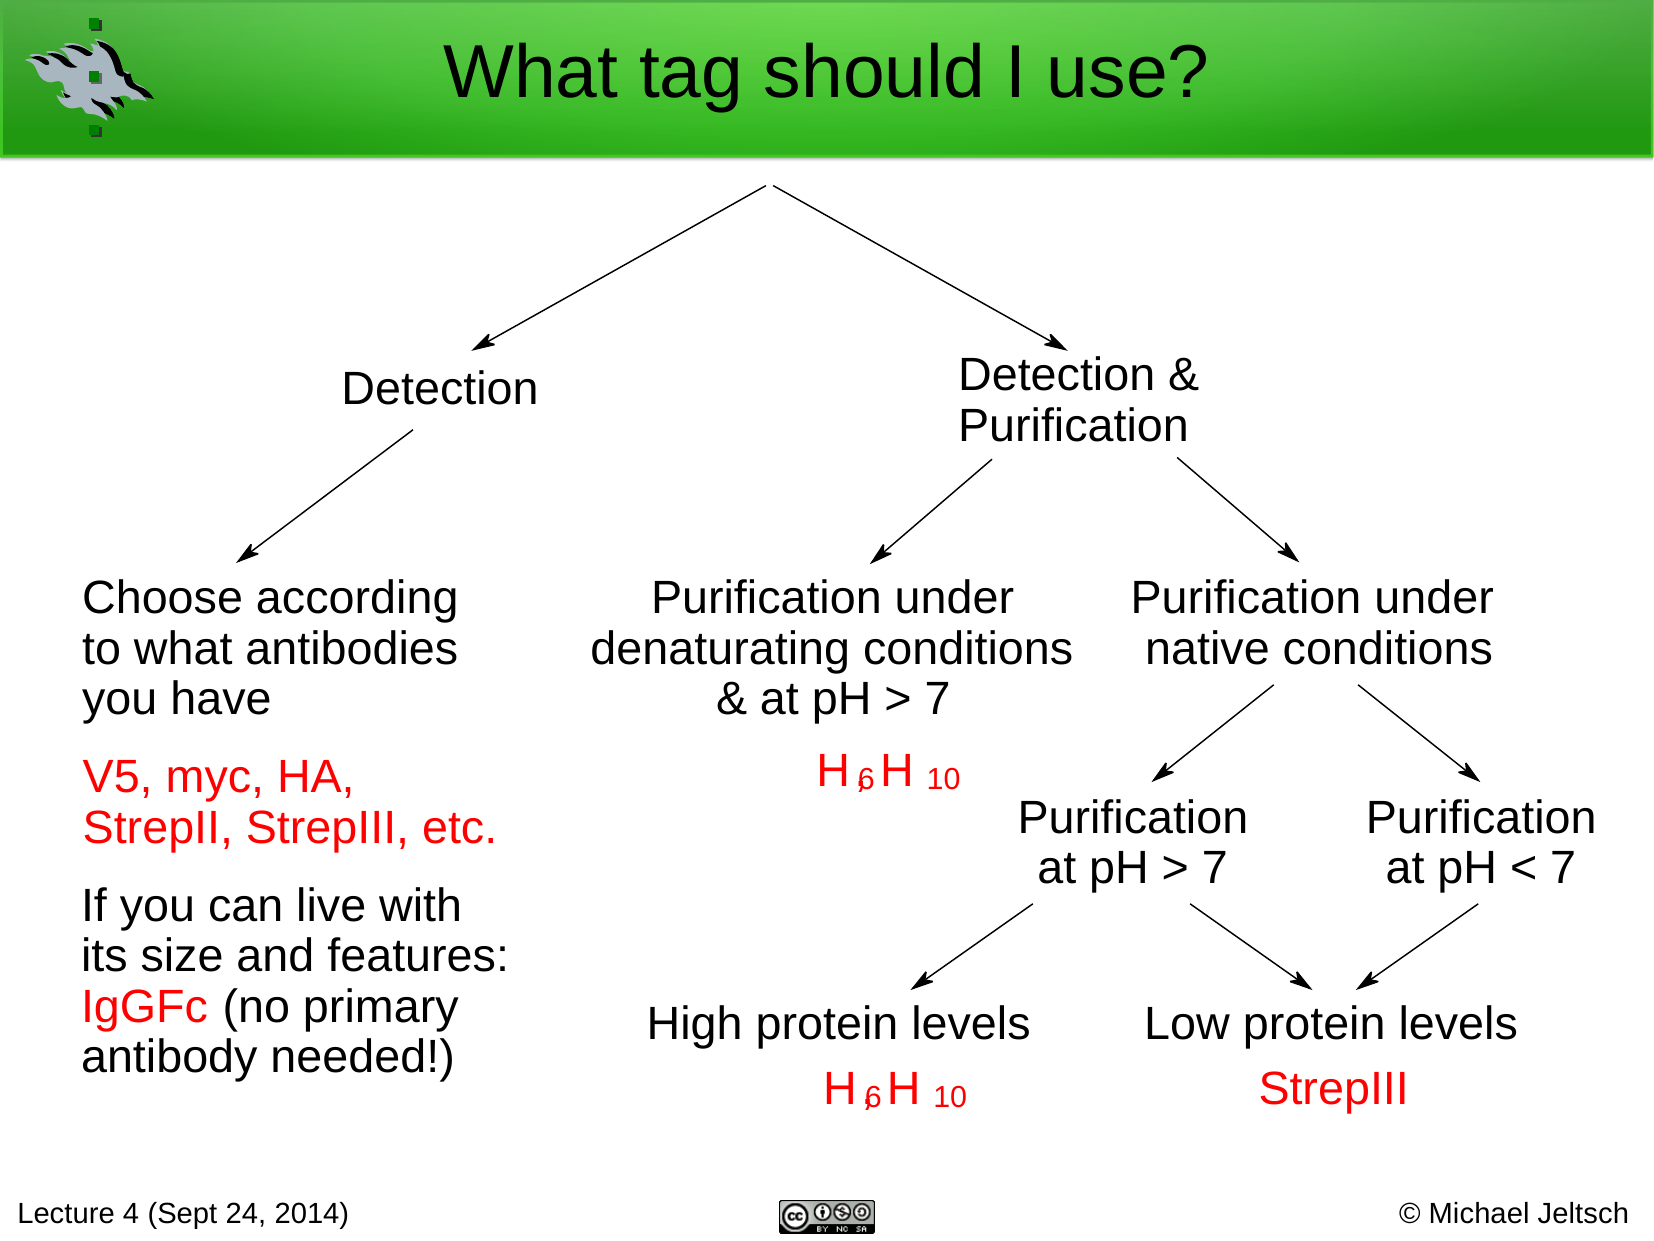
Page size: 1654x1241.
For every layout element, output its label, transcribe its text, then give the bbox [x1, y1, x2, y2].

picture [779, 1200, 875, 1234]
title What tag should I use? [346, 26, 1307, 117]
picture [82, 184, 1595, 1115]
